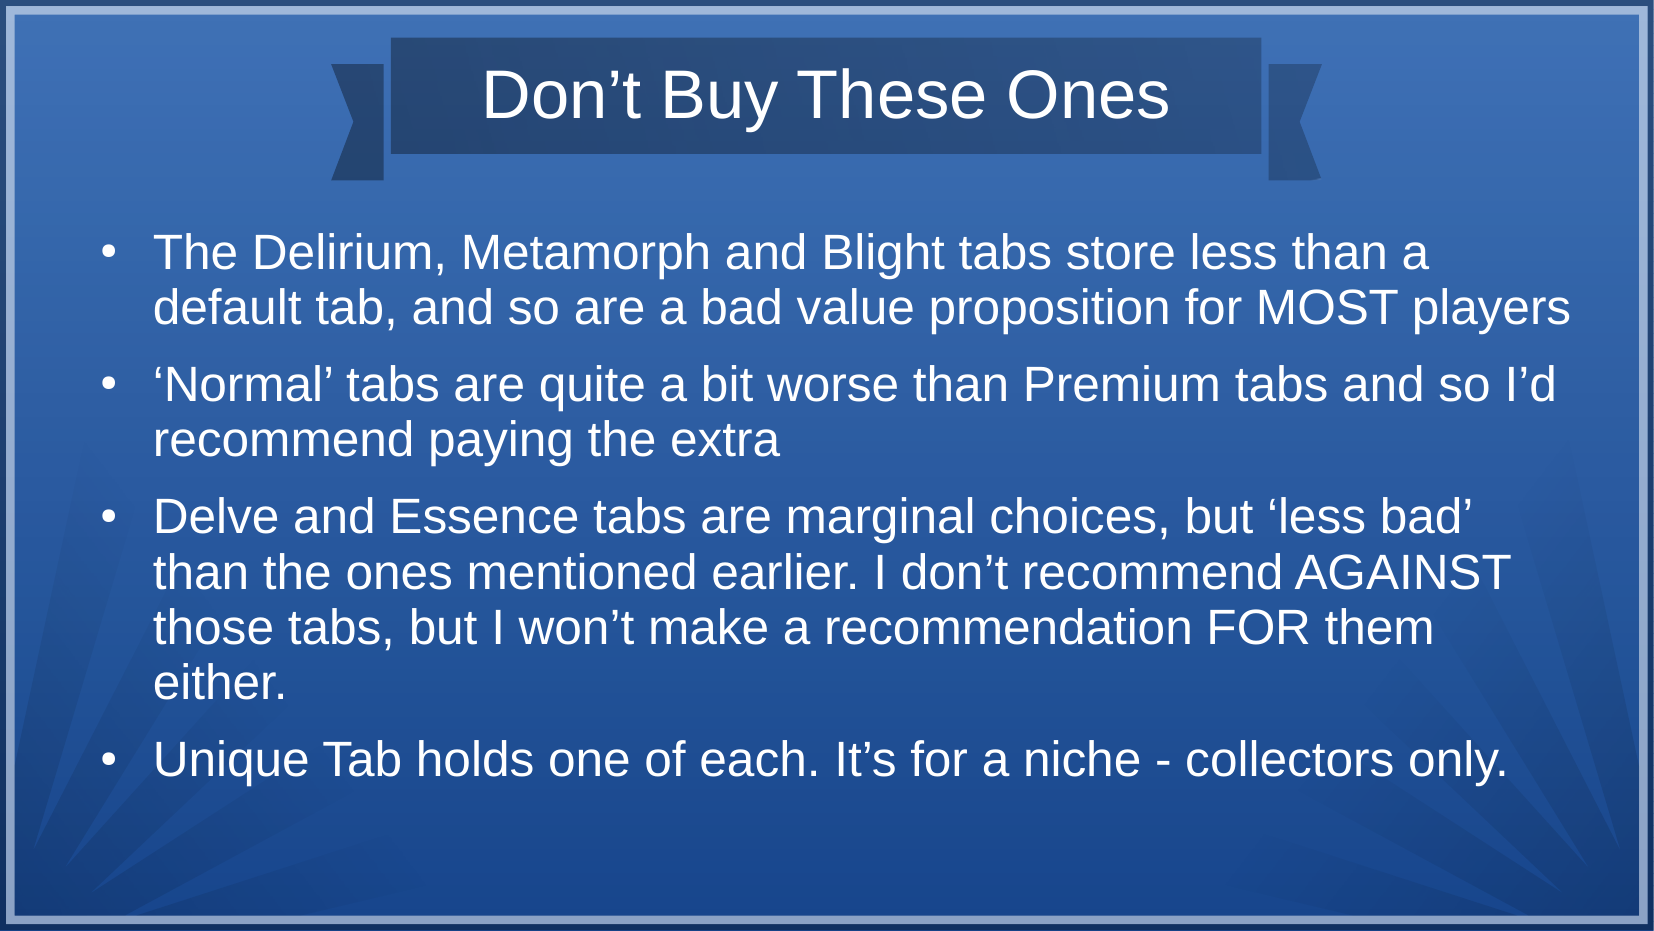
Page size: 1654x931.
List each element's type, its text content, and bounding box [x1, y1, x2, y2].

title Don’t Buy These Ones [389, 35, 1264, 154]
list The Delirium, Metamorph and Blight tabs store less than a default tab, and so are a bad value proposition for MOST players ‘Normal’ tabs are quite a bit worse than Premium tabs and so I’d recommend paying the extra Delve and Essence tabs are marginal choices, but ‘less bad’ than the ones mentioned earlier. I don’t recommend AGAINST those tabs, but I won’t make a recommendation FOR them either. Unique Tab holds one of each. It’s for a niche - collectors only. [82, 224, 1571, 848]
